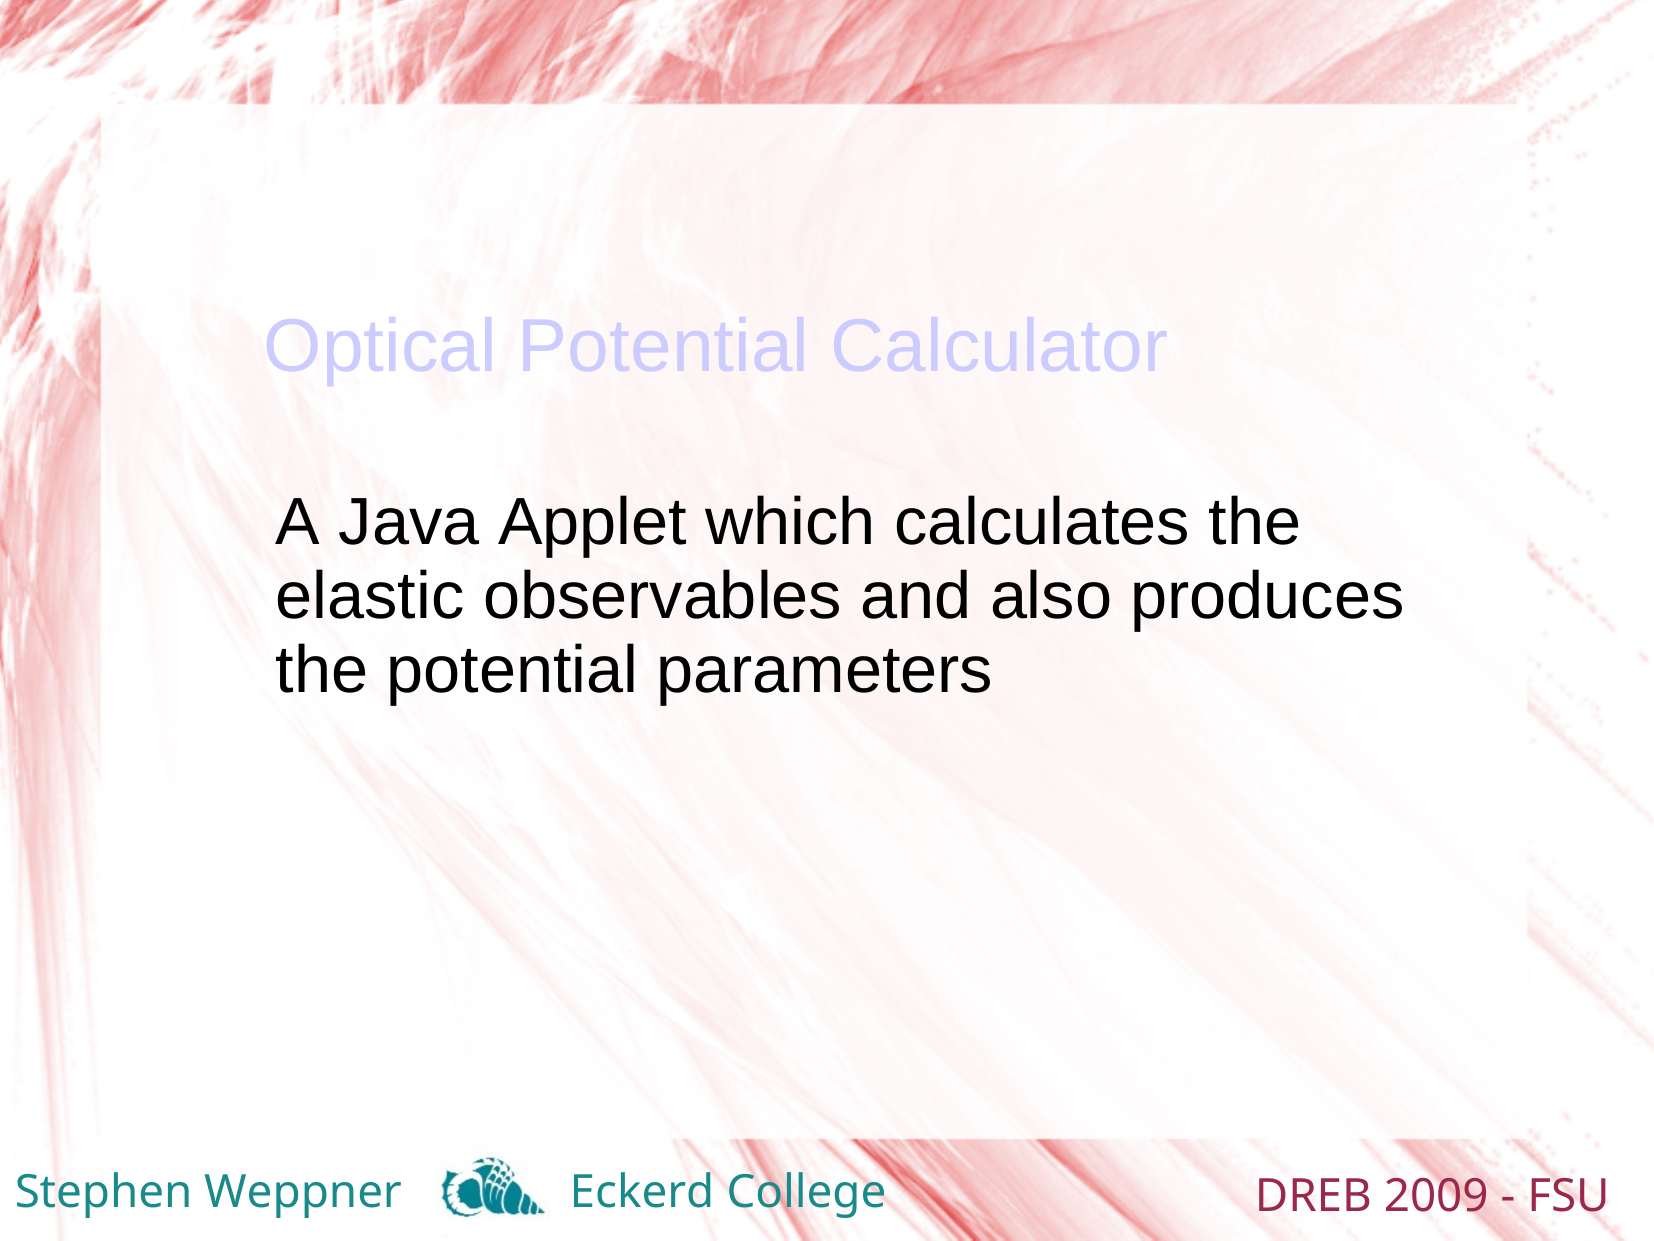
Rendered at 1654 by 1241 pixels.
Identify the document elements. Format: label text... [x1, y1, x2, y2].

text_box DREB 2009 - FSU [1240, 1151, 1644, 1228]
text_box Stephen Weppner Eckerd College [0, 1147, 889, 1225]
text_box A Java Applet which calculates the elastic observables and also produces the potential parameters [261, 477, 1421, 716]
text_box Optical Potential Calculator [249, 297, 1240, 397]
picture [0, 0, 1654, 1241]
